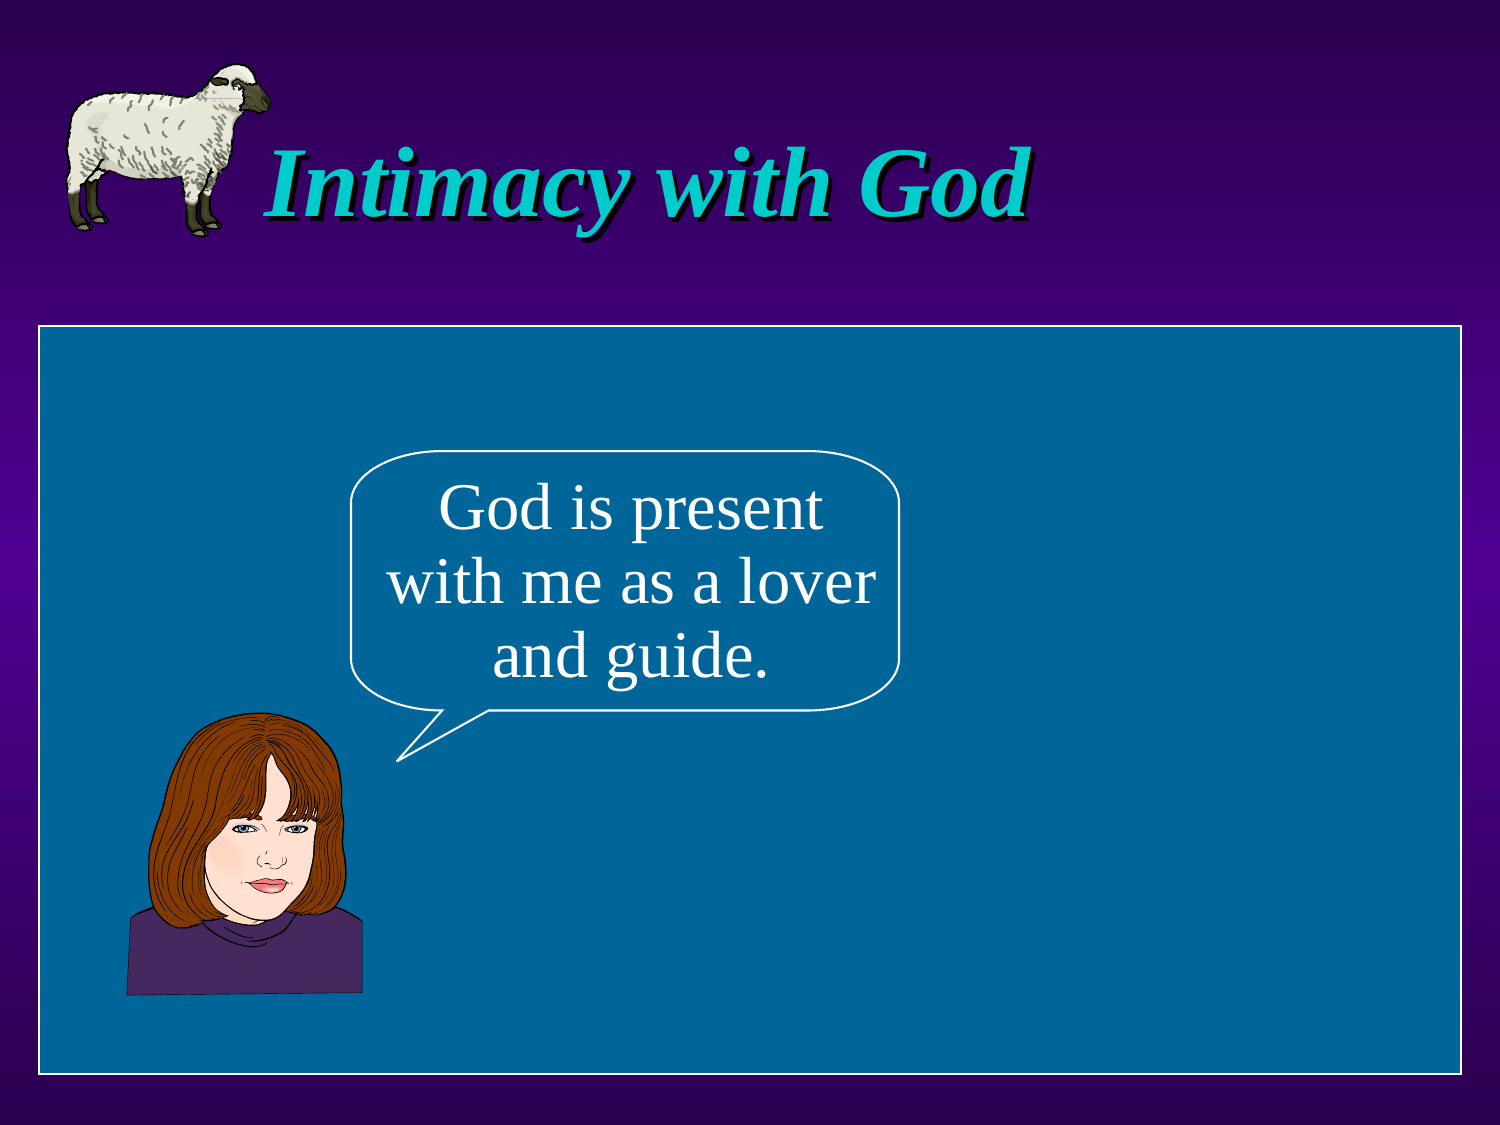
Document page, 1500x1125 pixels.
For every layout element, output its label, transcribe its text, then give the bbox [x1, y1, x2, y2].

text_box [38, 325, 1462, 1074]
chart [126, 712, 363, 996]
text_box God is present with me as a lover and guide. [351, 451, 899, 762]
title Intimacy with God [249, 78, 1388, 288]
